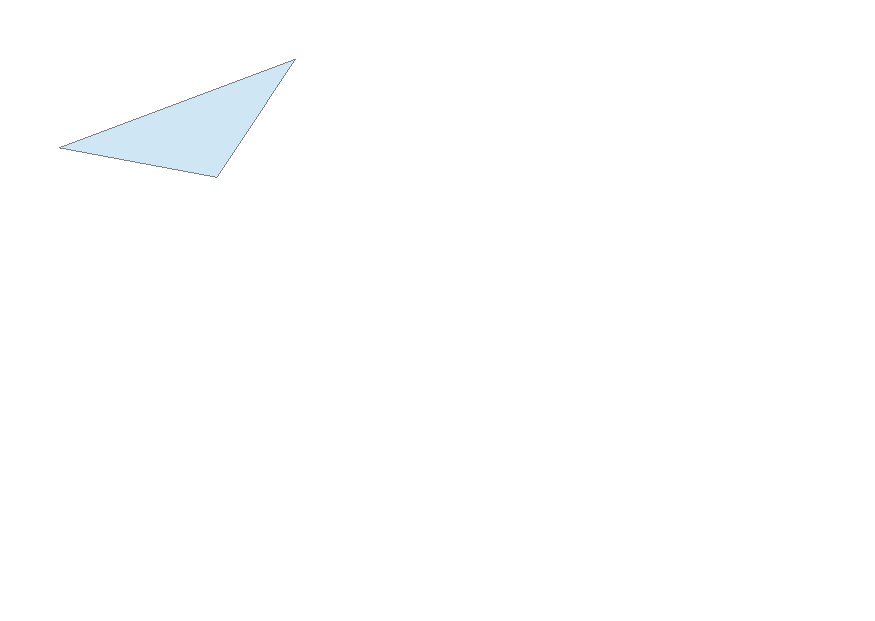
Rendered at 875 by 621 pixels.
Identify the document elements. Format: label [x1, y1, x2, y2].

text_box [59, 59, 296, 178]
